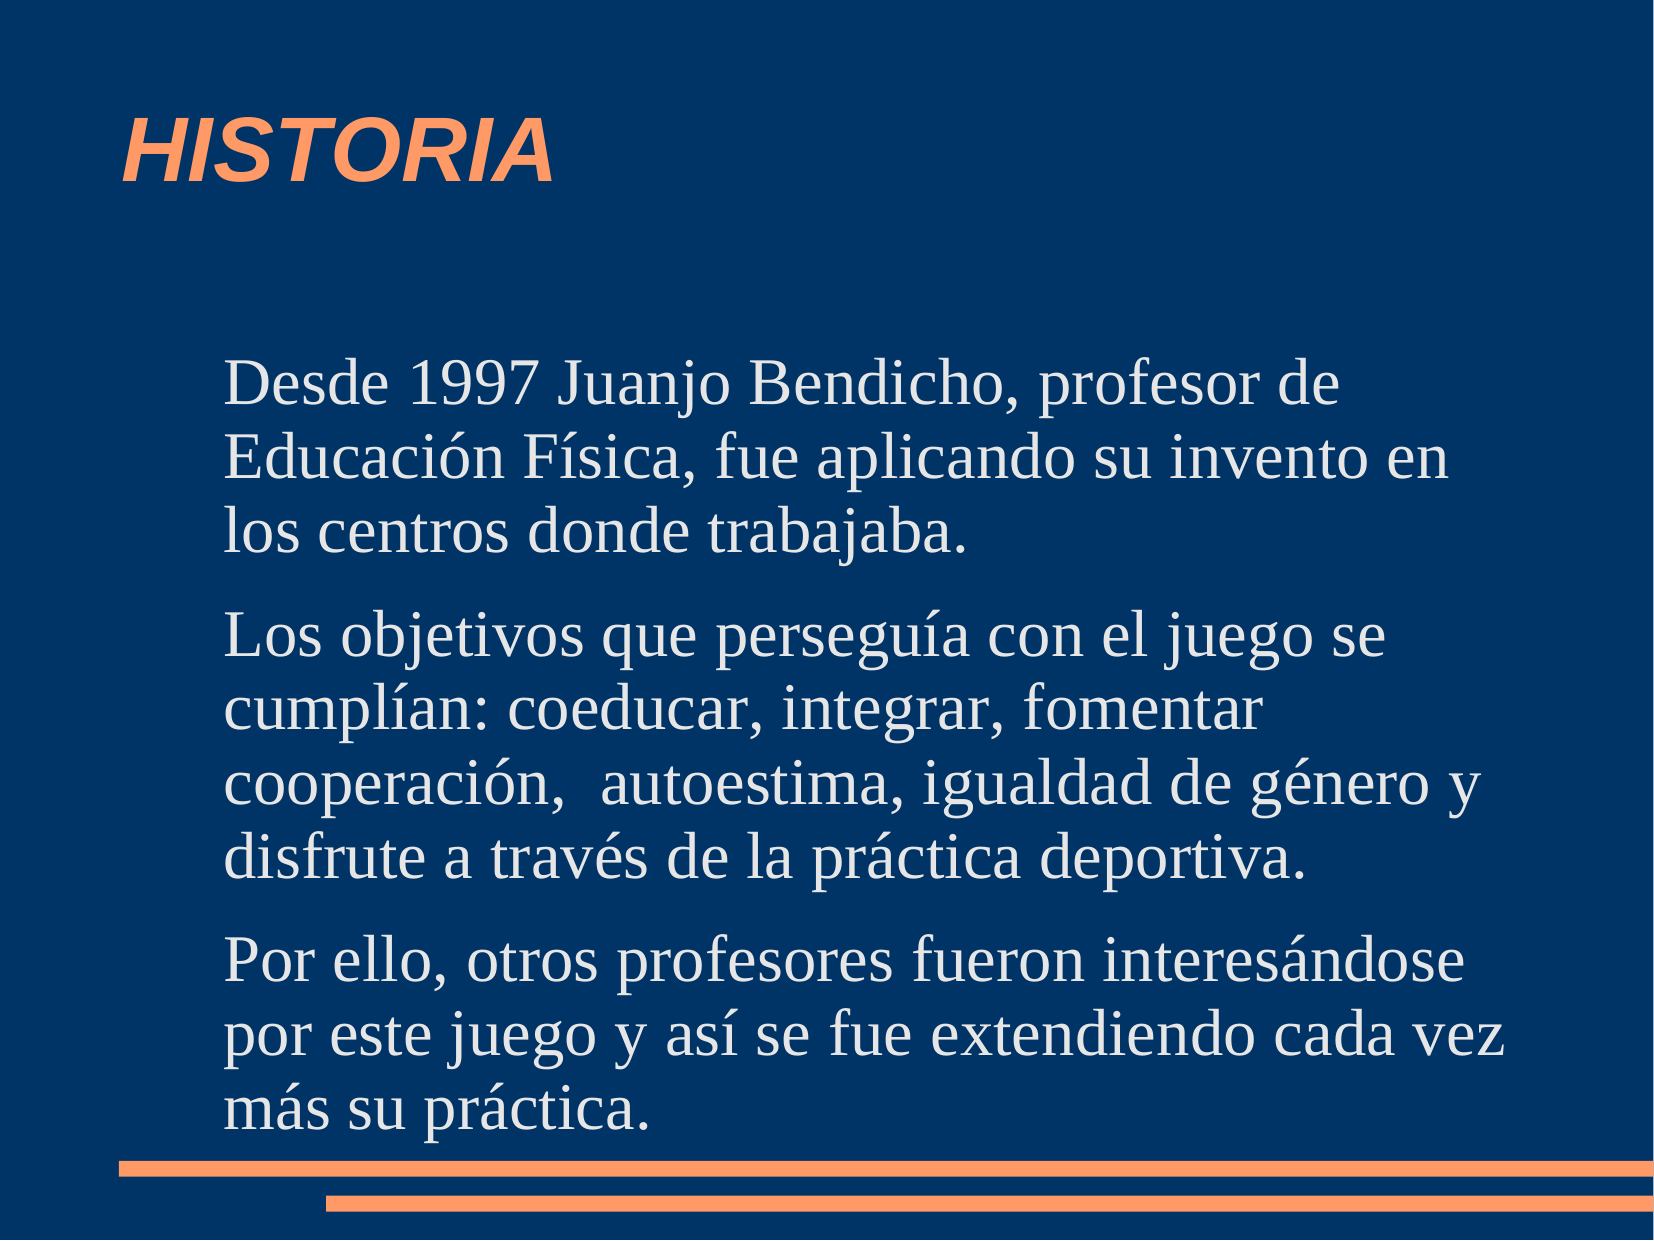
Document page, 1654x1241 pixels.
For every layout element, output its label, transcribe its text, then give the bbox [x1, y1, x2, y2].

list Desde 1997 Juanjo Bendicho, profesor de Educación Física, fue aplicando su invento en los centros donde trabajaba. Los objetivos que perseguía con el juego se cumplían: coeducar, integrar, fomentar cooperación, autoestima, igualdad de género y disfrute a través de la práctica deportiva. Por ello, otros profesores fueron interesándose por este juego y así se fue extendiendo cada vez más su práctica. [152, 344, 1534, 1145]
title HISTORIA [121, 46, 1534, 254]
